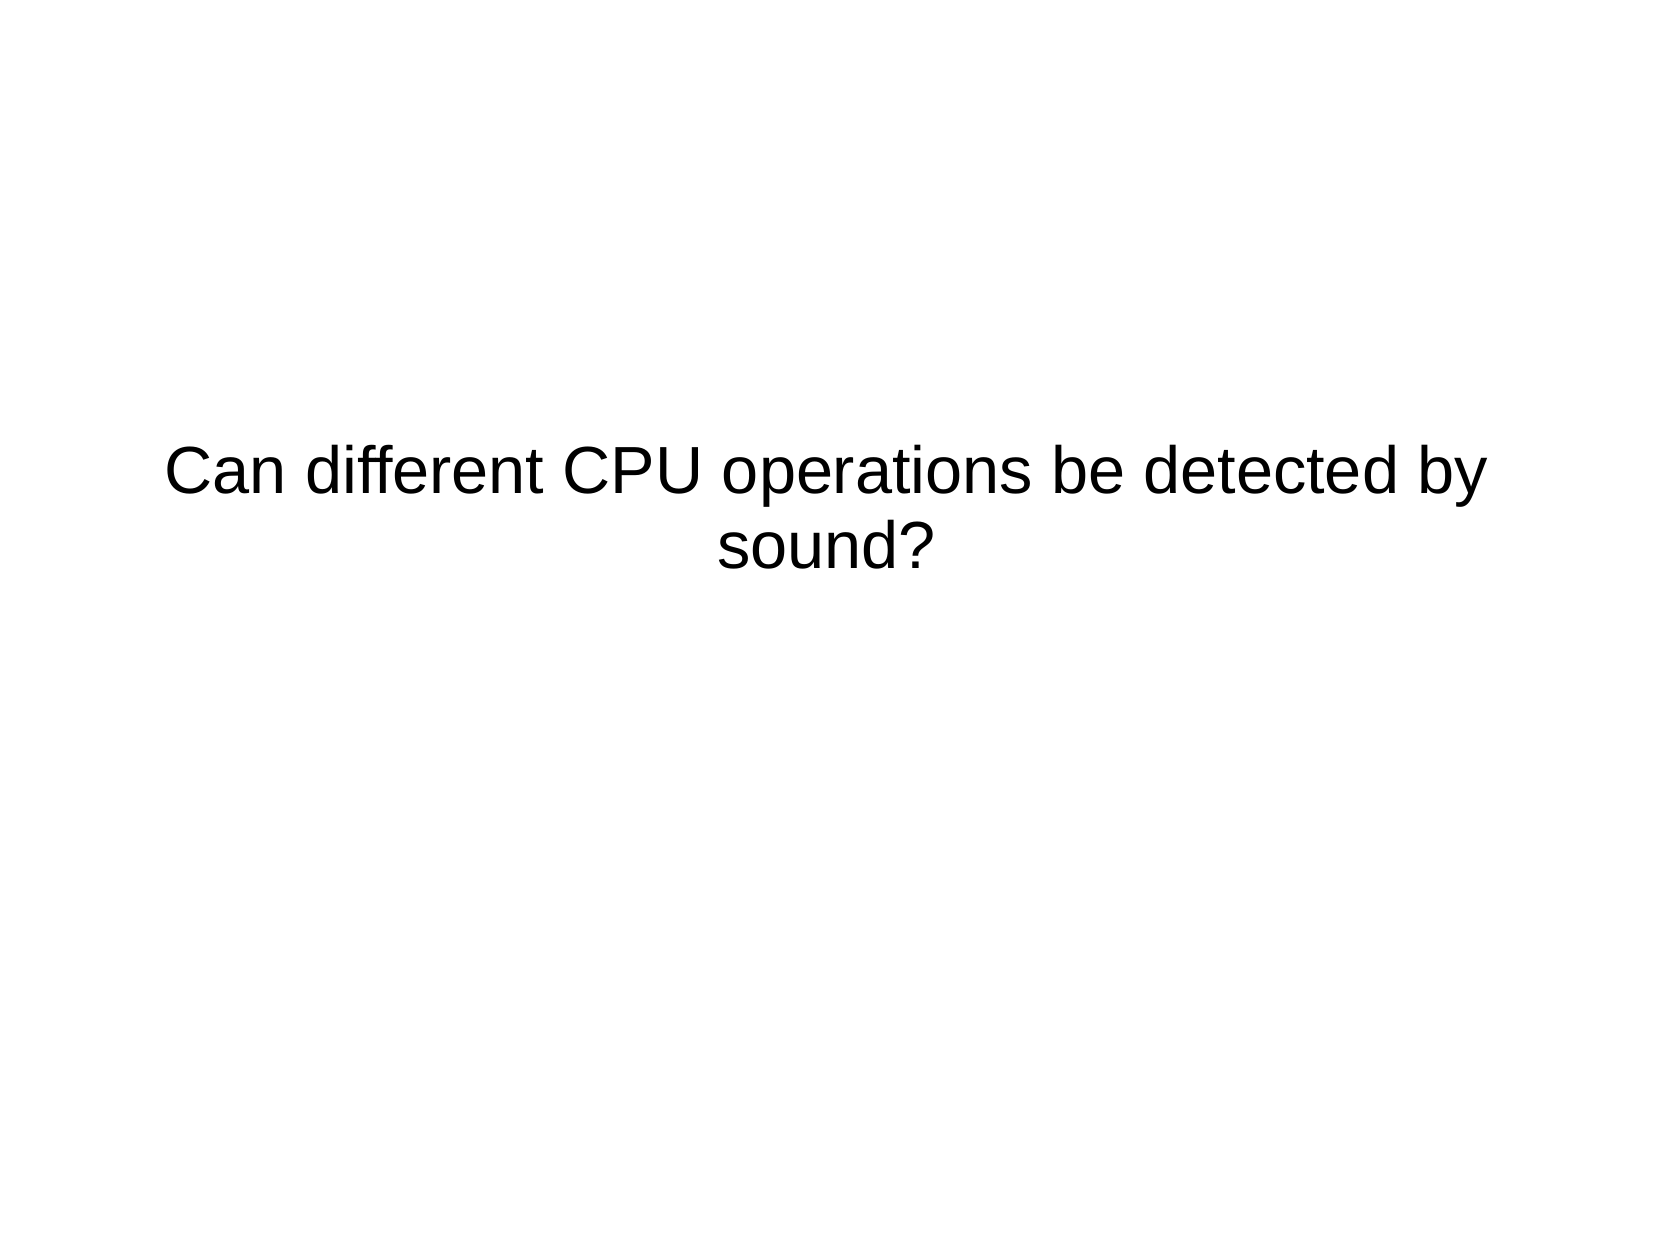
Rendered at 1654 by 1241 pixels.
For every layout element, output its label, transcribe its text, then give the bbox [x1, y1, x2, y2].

subtitle Can different CPU operations be detected by sound? [82, 49, 1571, 968]
